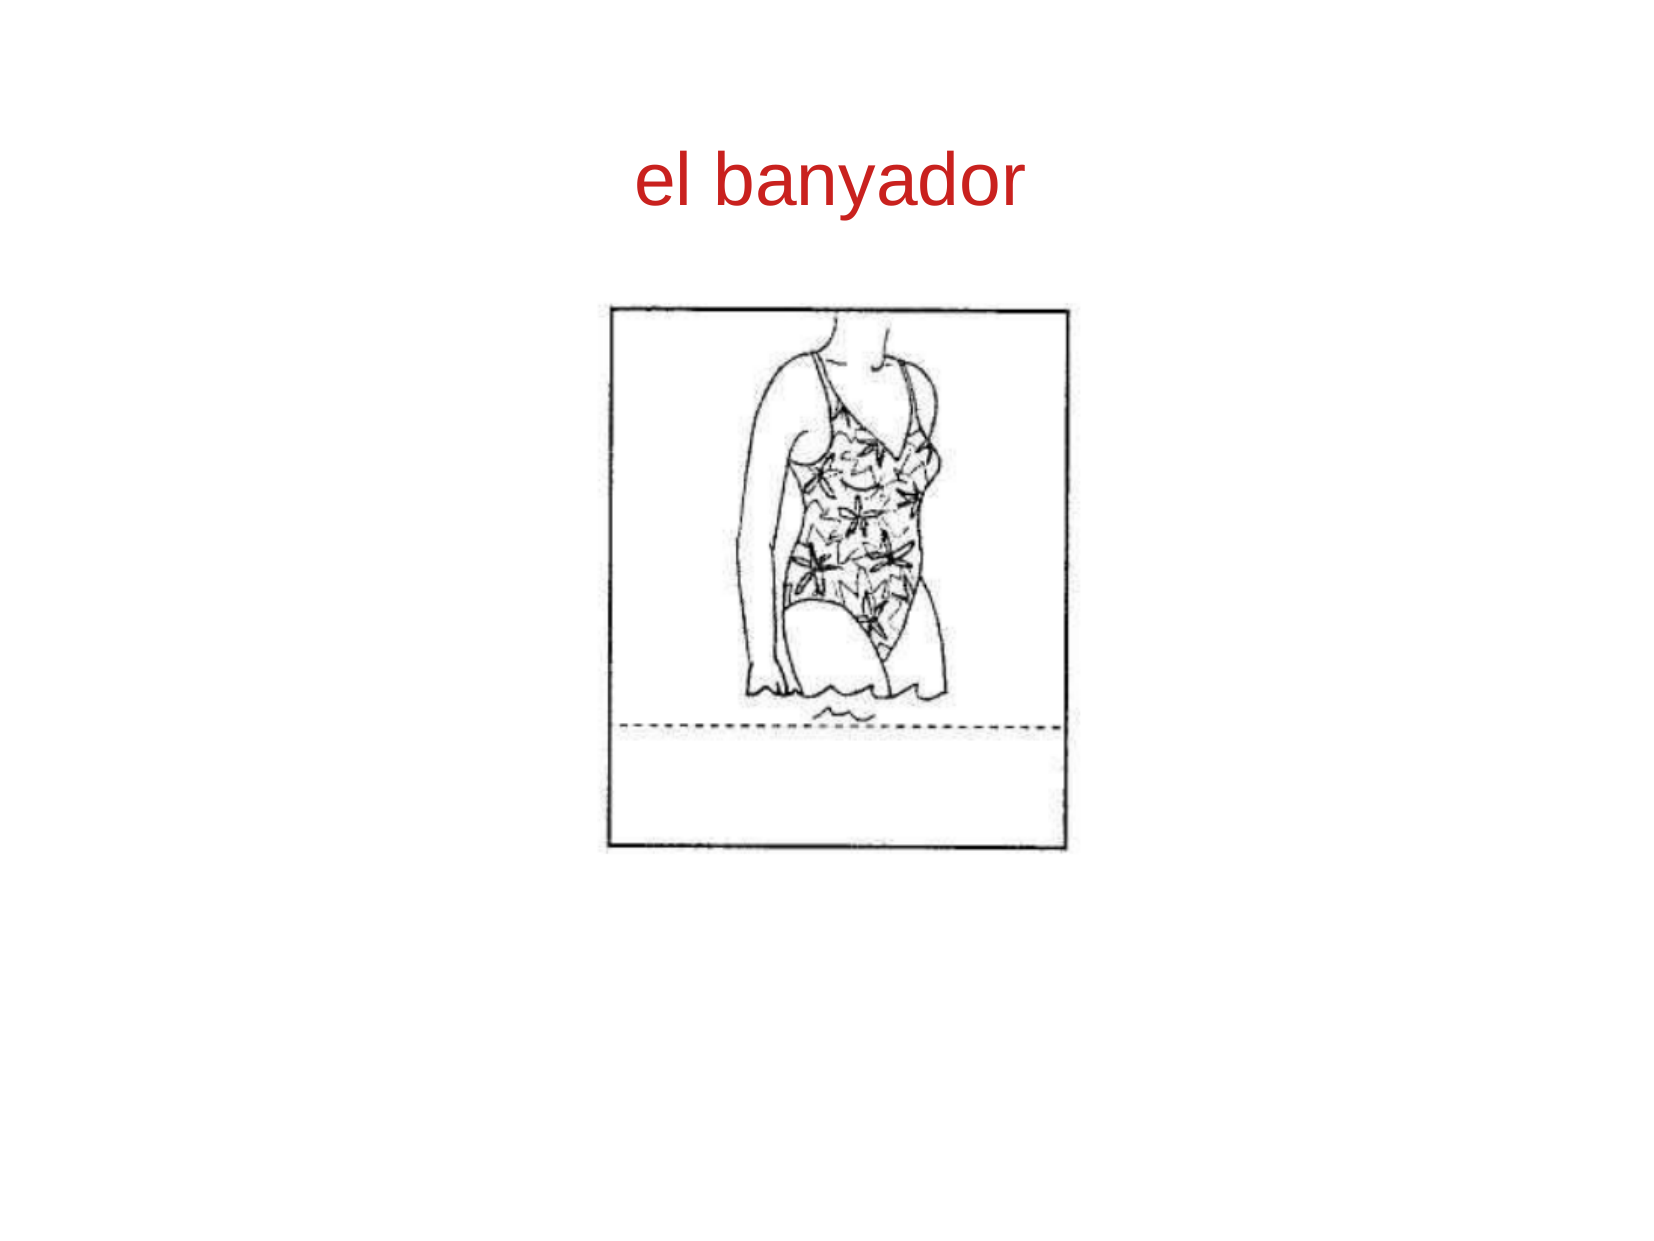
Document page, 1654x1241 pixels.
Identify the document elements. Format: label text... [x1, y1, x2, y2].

picture [581, 291, 1094, 873]
text_box el banyador [289, 94, 1371, 257]
